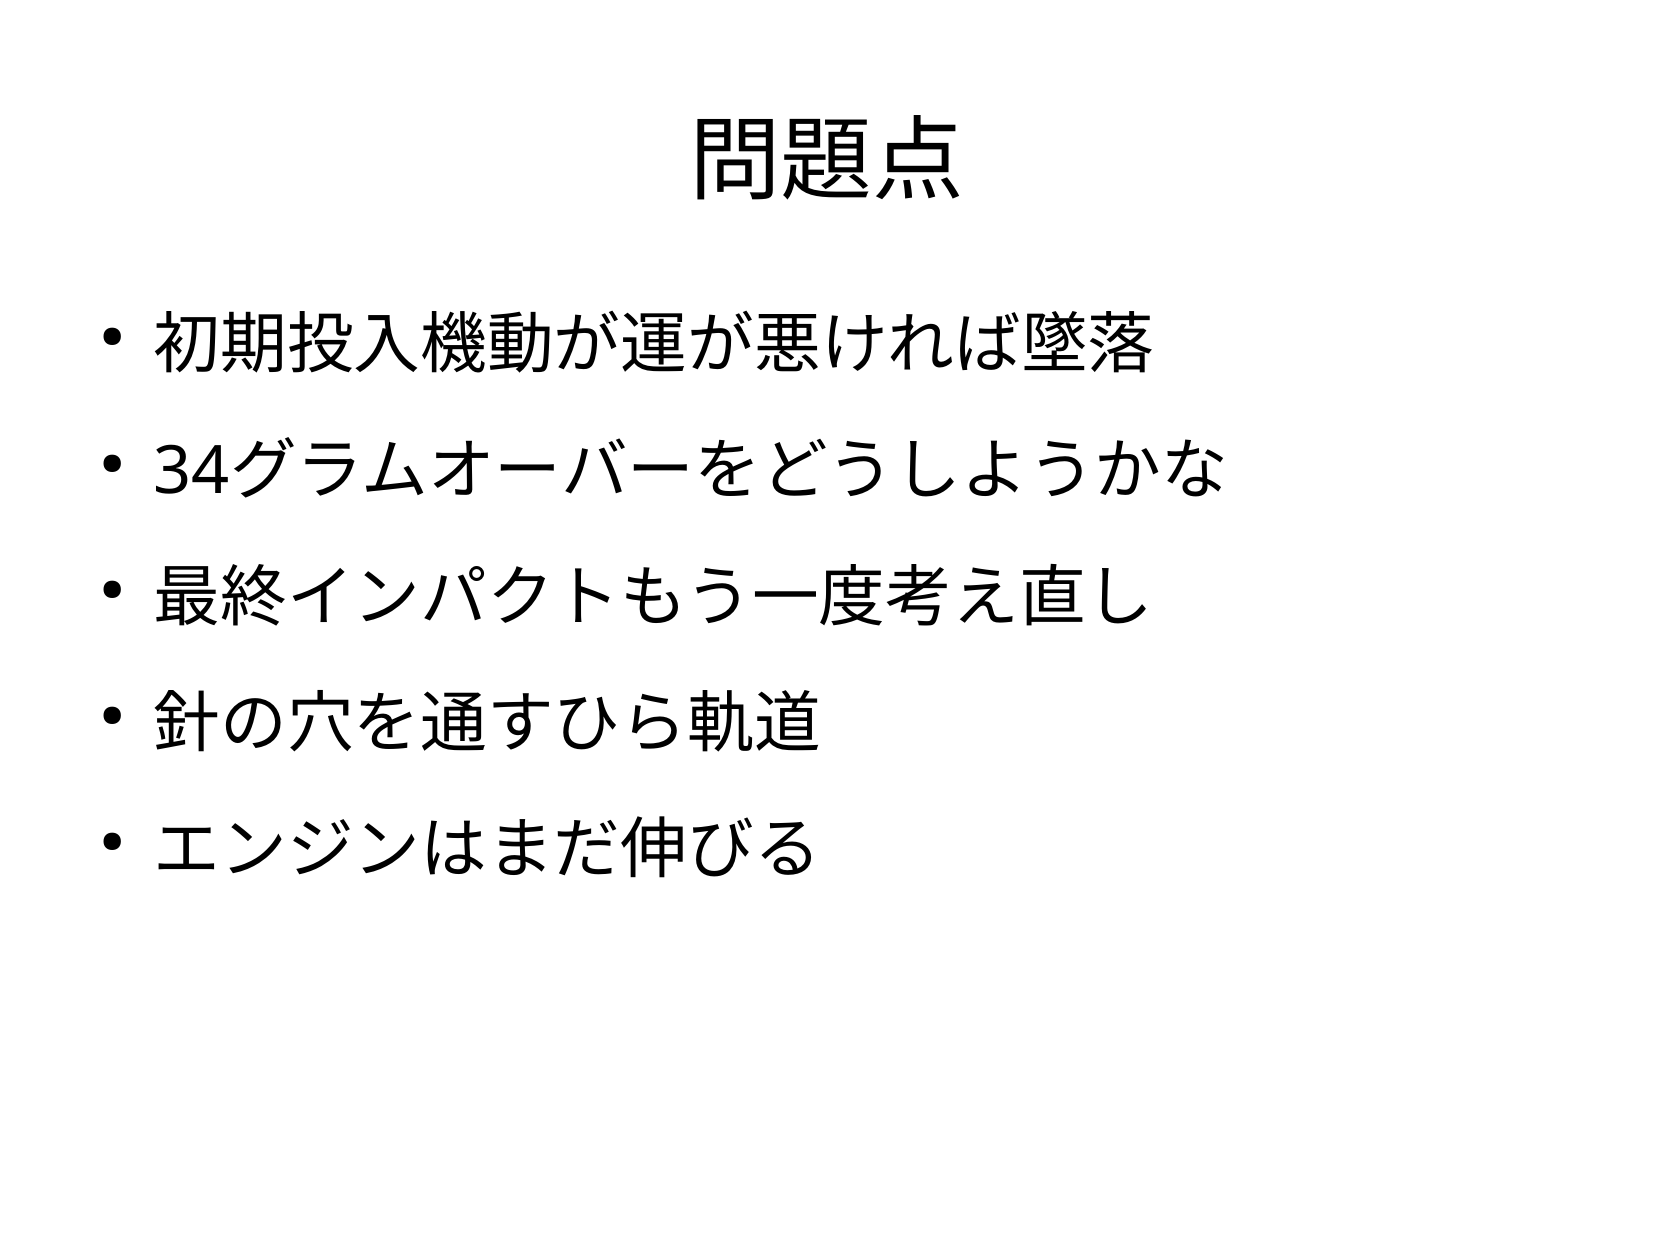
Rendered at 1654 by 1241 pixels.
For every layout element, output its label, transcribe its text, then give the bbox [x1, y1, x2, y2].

list 初期投入機動が運が悪ければ墜落 34グラムオーバーをどうしようかな 最終インパクトもう一度考え直し 針の穴を通すひら軌道 エンジンはまだ伸びる [82, 290, 1571, 1109]
title 問題点 [82, 56, 1571, 250]
